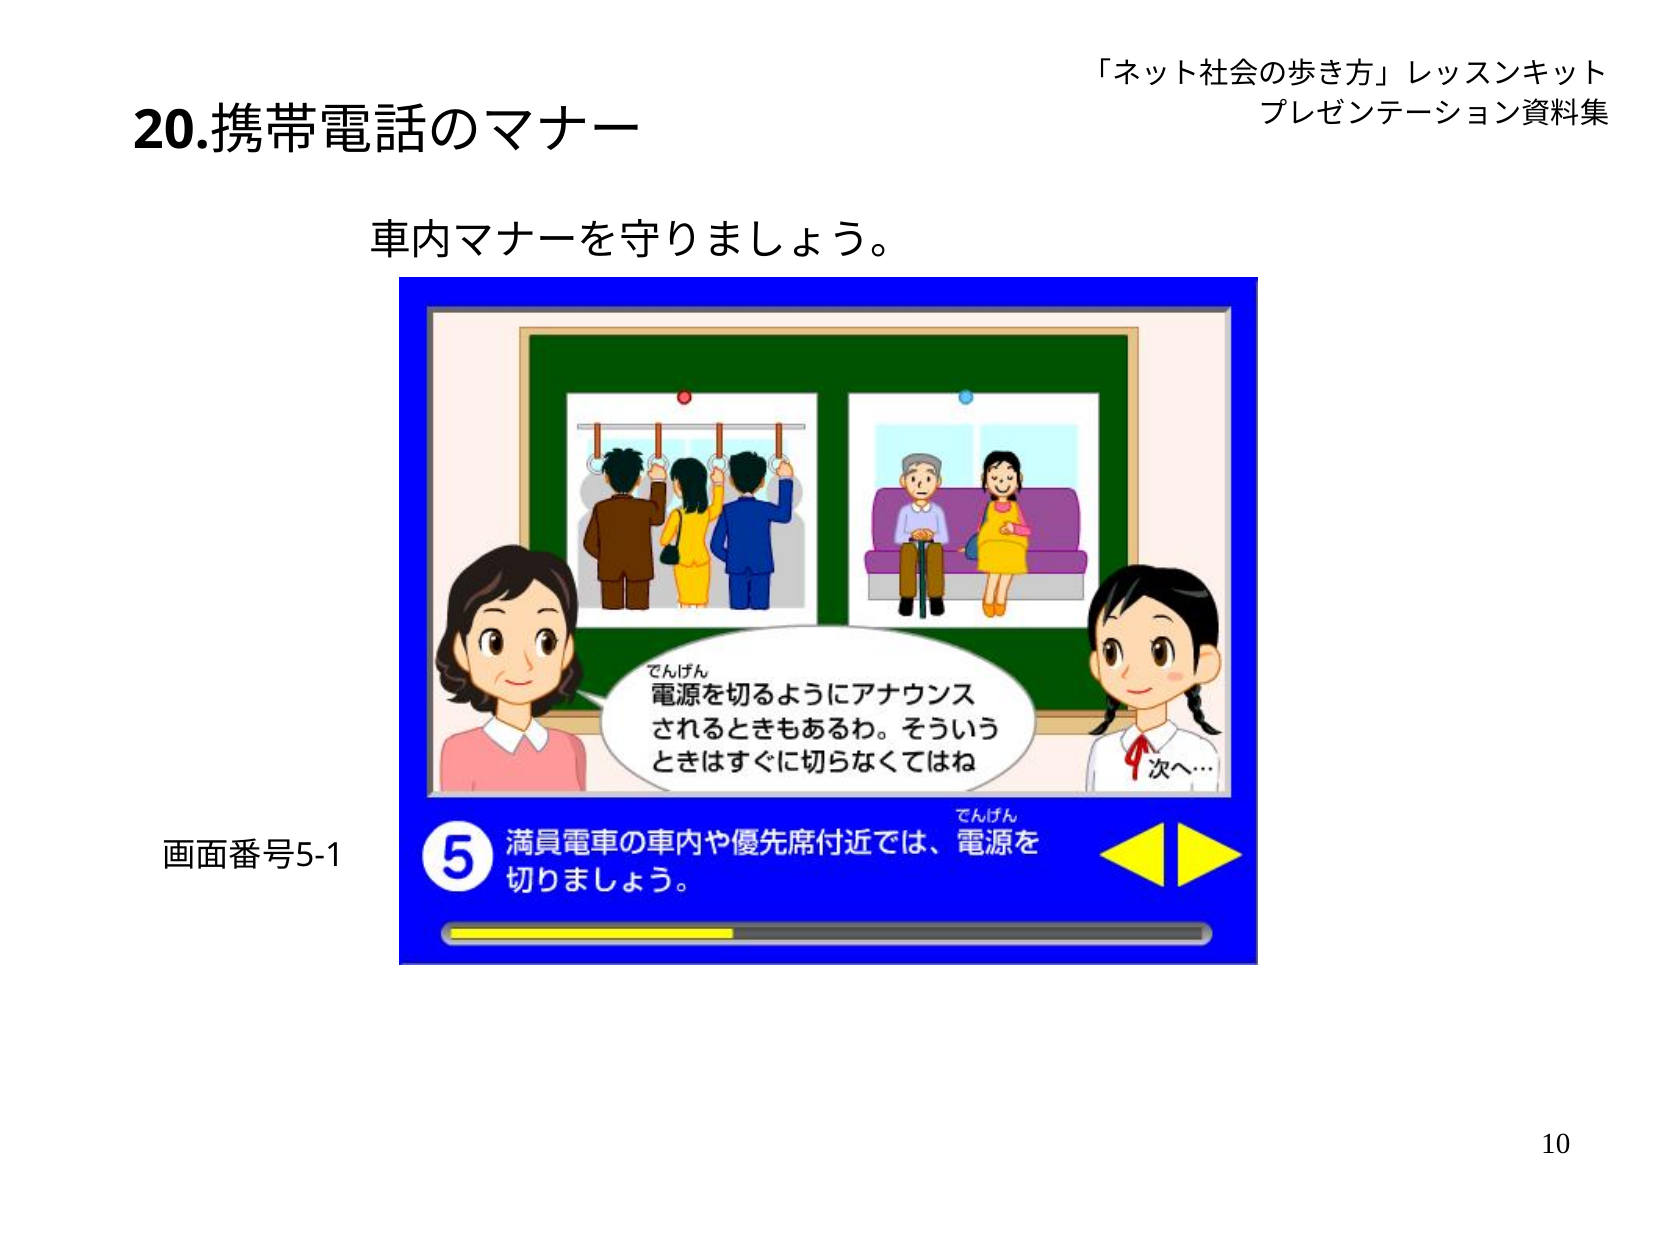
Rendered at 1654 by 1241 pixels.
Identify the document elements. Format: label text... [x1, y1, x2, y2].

picture [399, 277, 1258, 965]
text_box 20.携帯電話のマナー [118, 88, 975, 169]
text_box 車内マナーを守りましょう。 [354, 206, 1123, 272]
text_box 画面番号5-1 [147, 826, 384, 882]
text_box 「ネット社会の歩き方」レッスンキット プレゼンテーション資料集 [1062, 44, 1625, 139]
